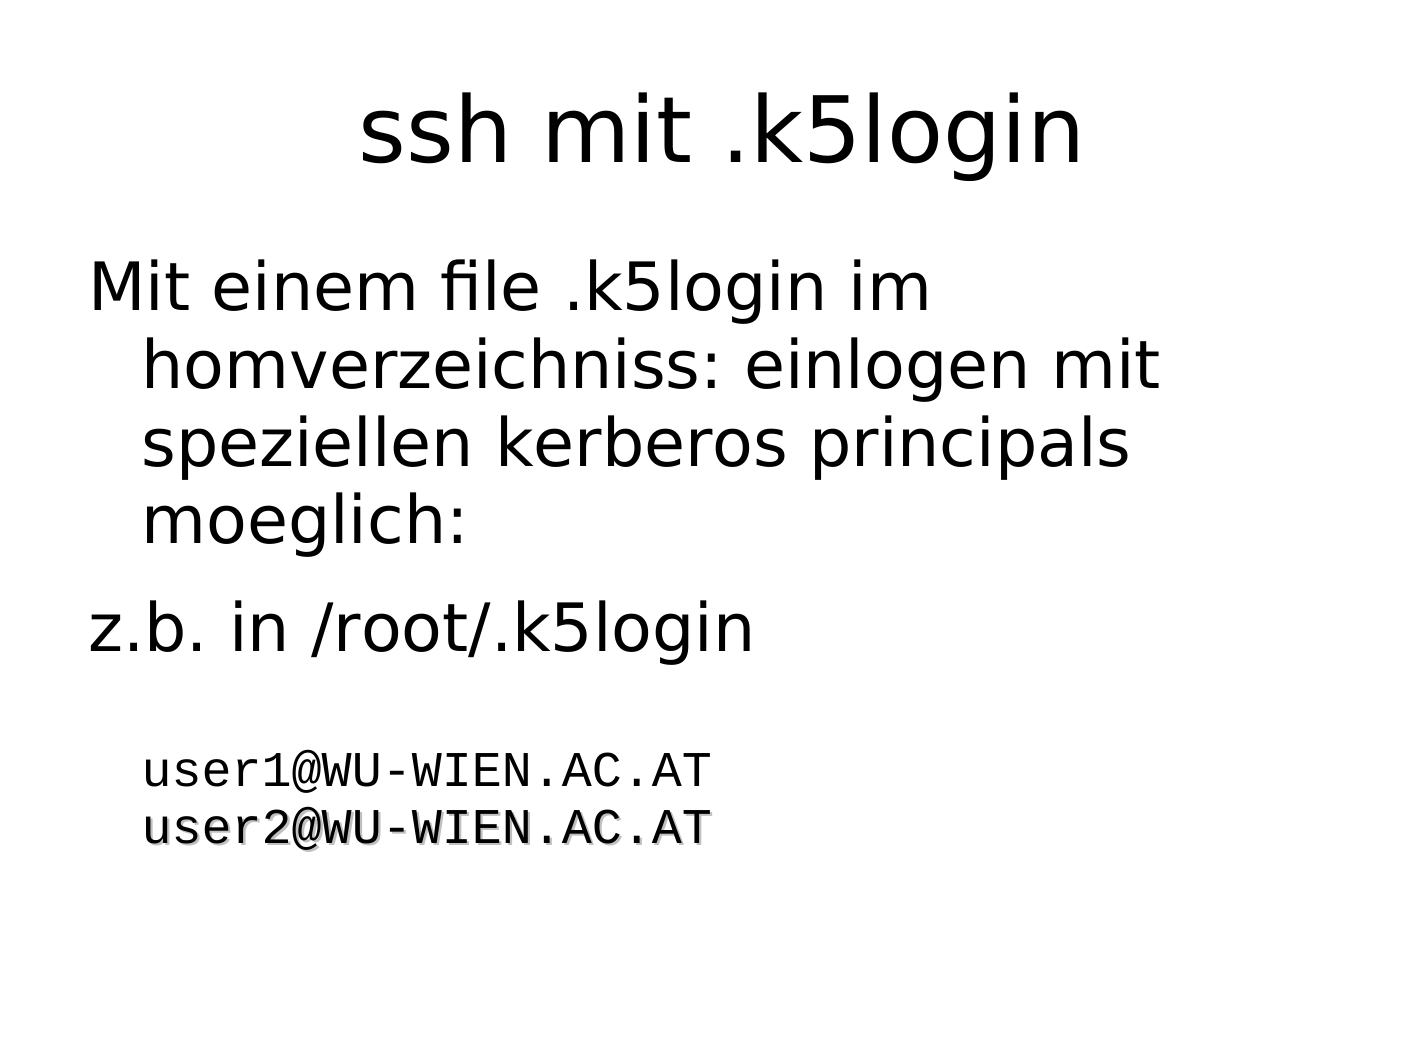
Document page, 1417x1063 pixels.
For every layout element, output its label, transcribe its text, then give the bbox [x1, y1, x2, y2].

title ssh mit .k5login [70, 49, 1346, 213]
list Mit einem file .k5login im homverzeichniss: einlogen mit speziellen kerberos principals moeglich: z.b. in /root/.k5login user1@WU-WIEN.AC.AT user2@WU-WIEN.AC.AT [70, 248, 1346, 936]
